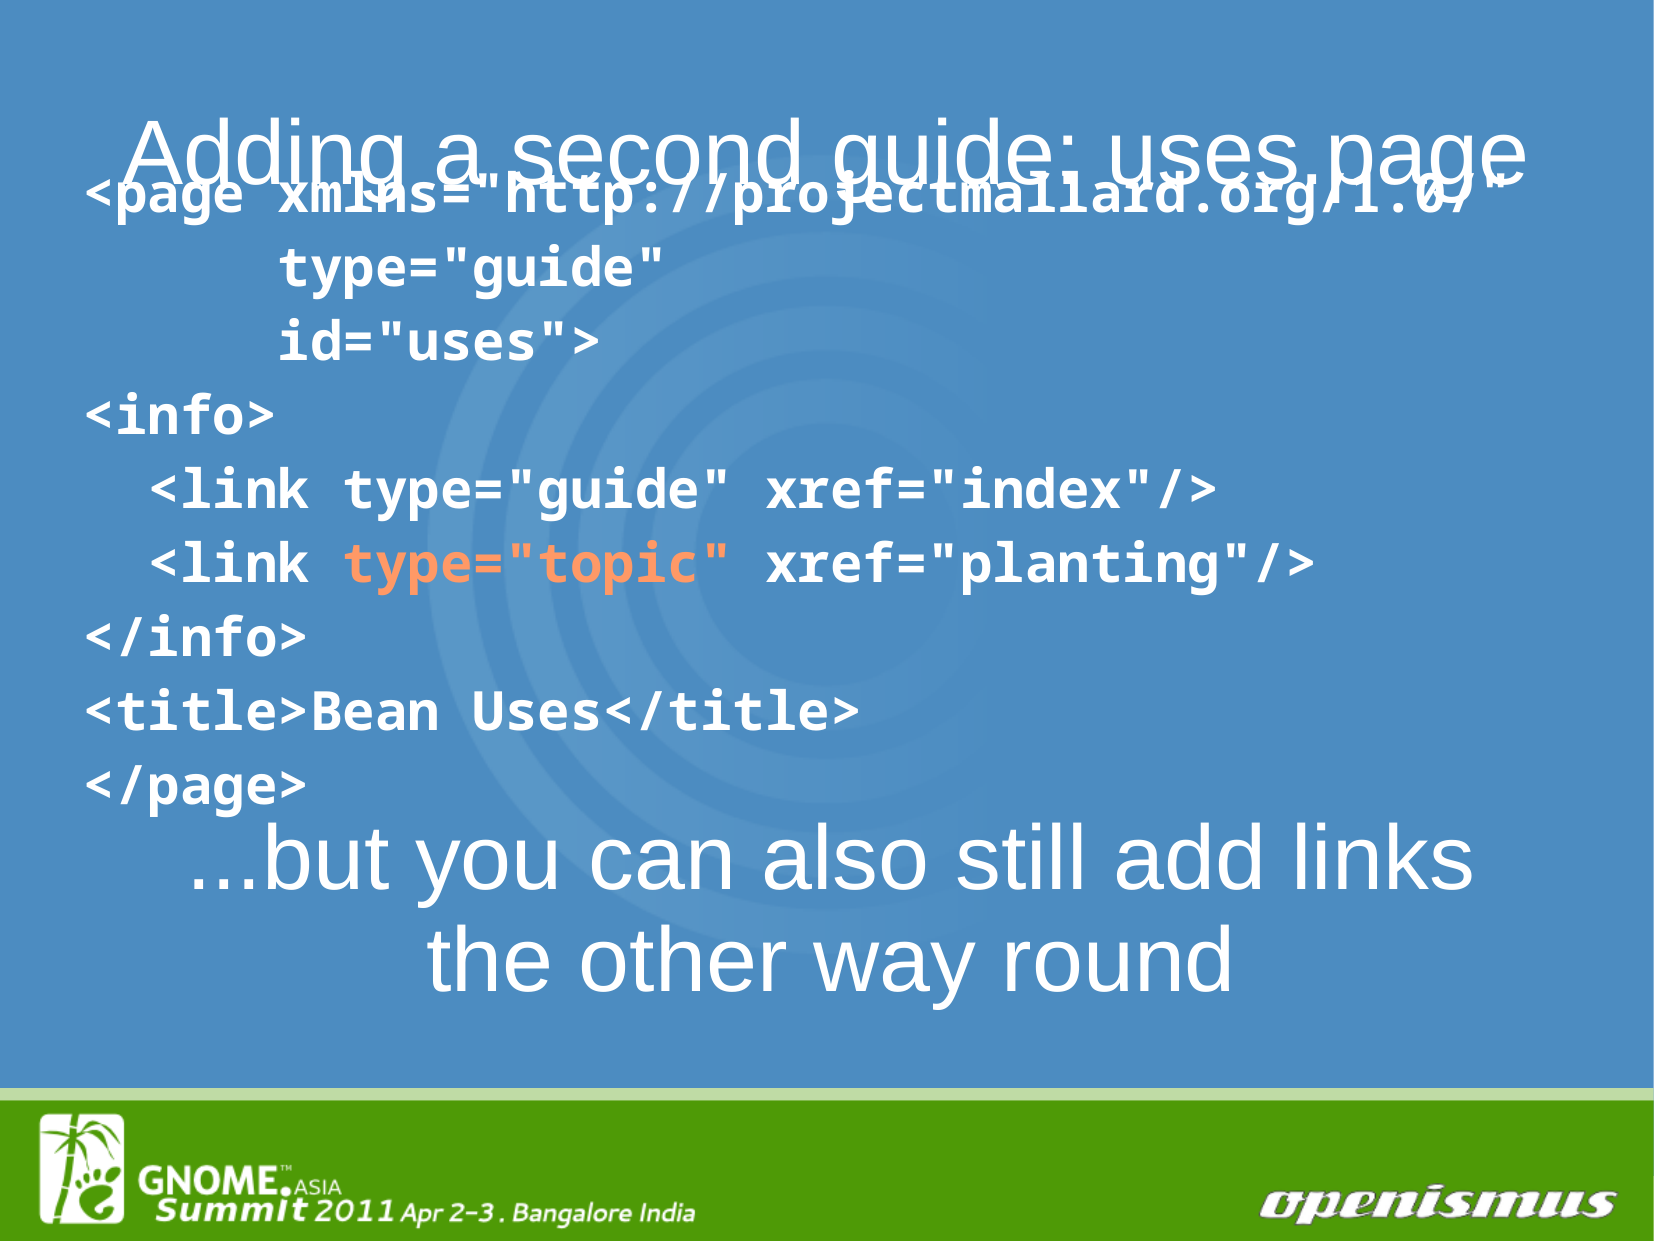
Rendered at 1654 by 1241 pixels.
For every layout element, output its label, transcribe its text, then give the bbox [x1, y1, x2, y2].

picture [0, 0, 1654, 1241]
title ...but you can also still add links the other way round [141, 805, 1522, 1013]
title Adding a second guide: uses.page [82, 49, 1571, 206]
subtitle <page xmlns="http://projectmallard.org/1.0/" type="guide" id="uses"> <info> <link type="guide" xref="index"/> <link type="topic" xref="planting"/> </info> <title>Bean Uses</title> </page> [82, 206, 1571, 769]
